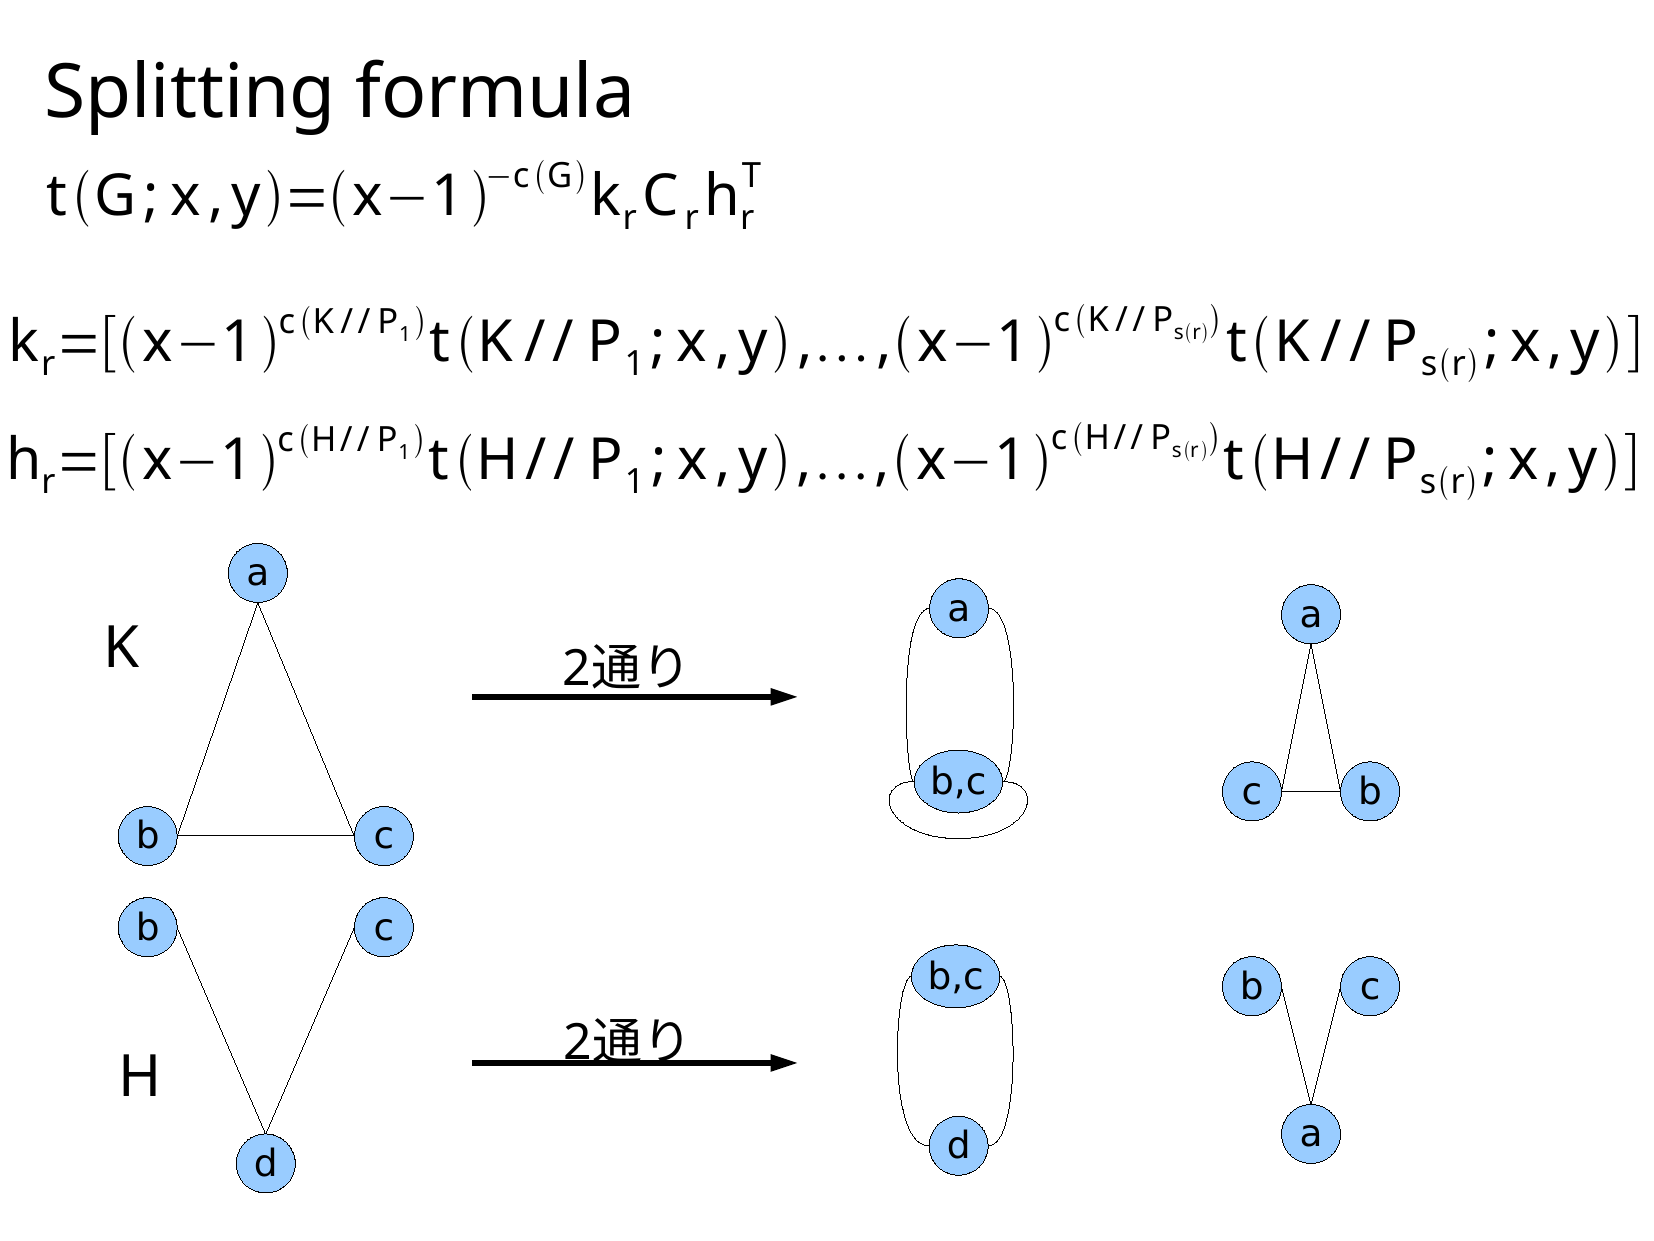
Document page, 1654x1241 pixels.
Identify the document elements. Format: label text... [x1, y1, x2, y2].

chart [0, 418, 1646, 502]
text_box 2通り [548, 620, 696, 689]
text_box b,c [914, 750, 1003, 814]
text_box c [354, 806, 414, 866]
text_box b [1340, 761, 1400, 821]
text_box d [236, 1133, 296, 1193]
text_box d [929, 1116, 989, 1176]
chart [40, 156, 768, 237]
text_box b [1222, 956, 1282, 1016]
text_box a [1281, 584, 1341, 644]
chart [2, 300, 1648, 385]
text_box b [118, 897, 178, 957]
text_box Splitting formula [29, 29, 638, 126]
text_box b [118, 806, 178, 866]
text_box a [228, 543, 288, 603]
text_box c [1222, 761, 1282, 821]
text_box 2通り [549, 994, 698, 1063]
text_box a [929, 578, 989, 638]
text_box a [1281, 1104, 1341, 1164]
text_box c [354, 897, 414, 957]
text_box c [1340, 956, 1400, 1016]
text_box H [103, 1026, 178, 1105]
text_box b,c [911, 944, 1000, 1008]
text_box K [88, 598, 157, 676]
